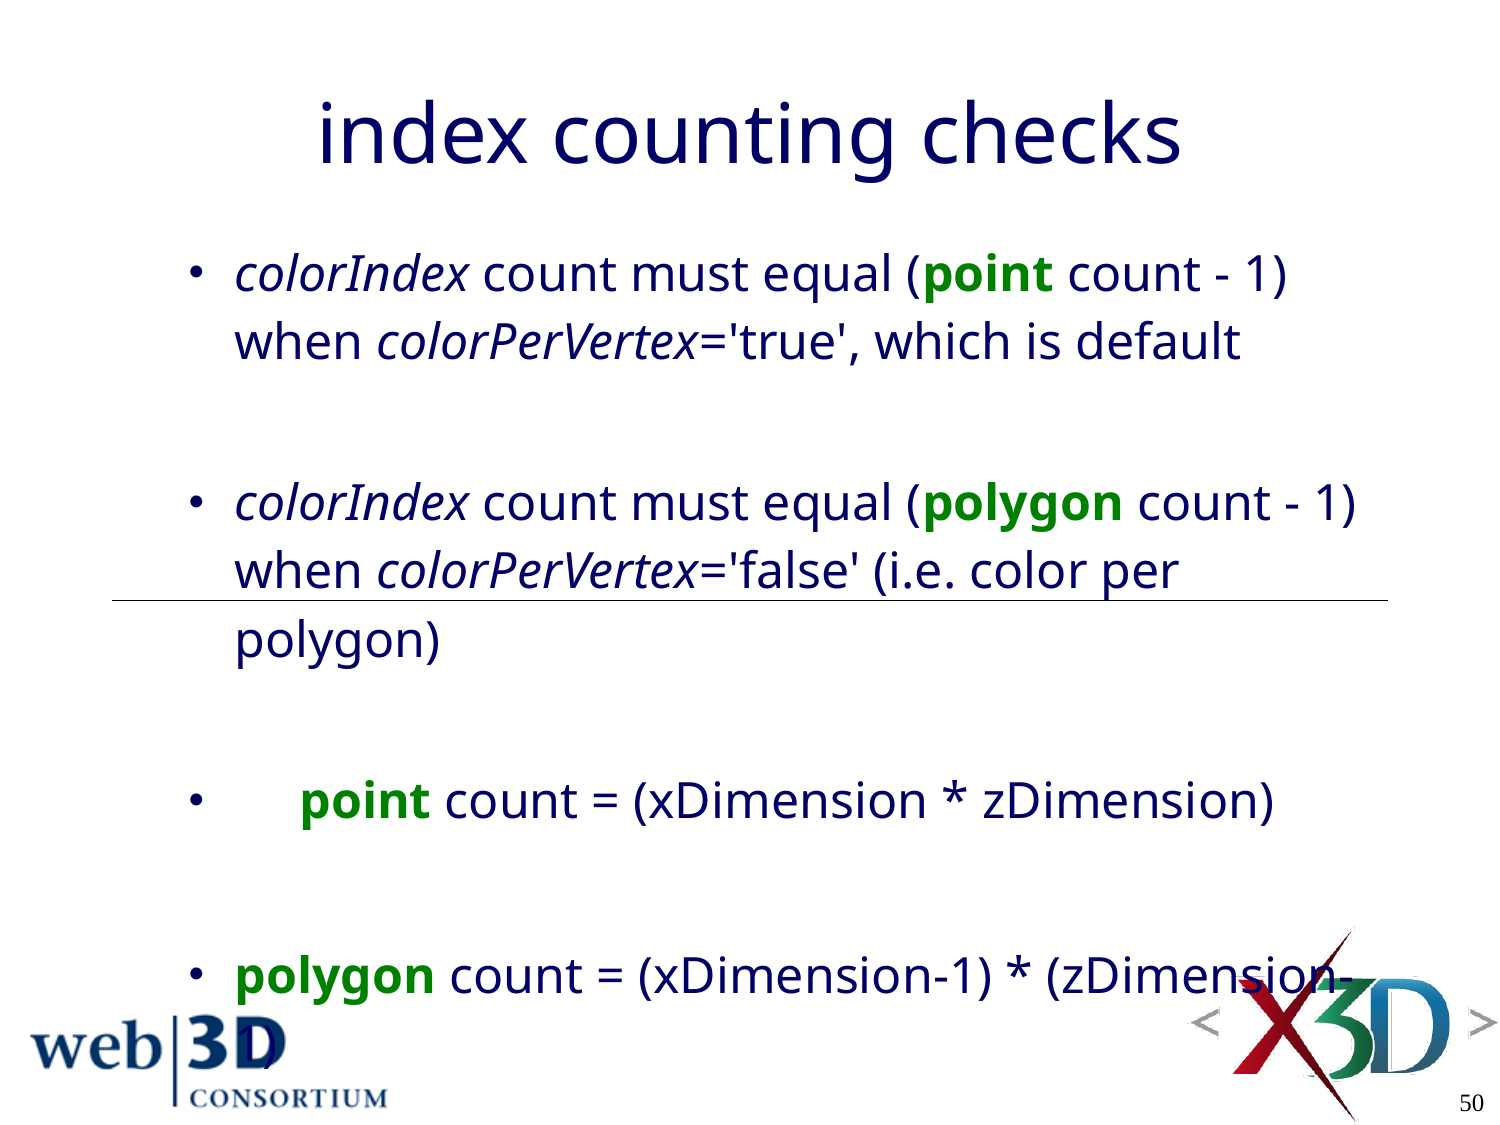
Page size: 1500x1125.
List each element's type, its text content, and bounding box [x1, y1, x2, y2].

list colorIndex count must equal (point count - 1) when colorPerVertex='true', which is default colorIndex count must equal (polygon count - 1) when colorPerVertex='false' (i.e. color per polygon) point count = (xDimension * zDimension) polygon count = (xDimension-1) * (zDimension-1) [112, 237, 1388, 600]
picture [12, 998, 413, 1118]
title index counting checks [112, 44, 1388, 218]
picture [1187, 926, 1500, 1125]
picture [1286, 986, 1298, 990]
list colorIndex count must equal (point count - 1) when colorPerVertex='true', which is default colorIndex count must equal (polygon count - 1) when colorPerVertex='false' (i.e. color per polygon) point count = (xDimension * zDimension) polygon count = (xDimension-1) * (zDimension-1) [112, 601, 1388, 986]
